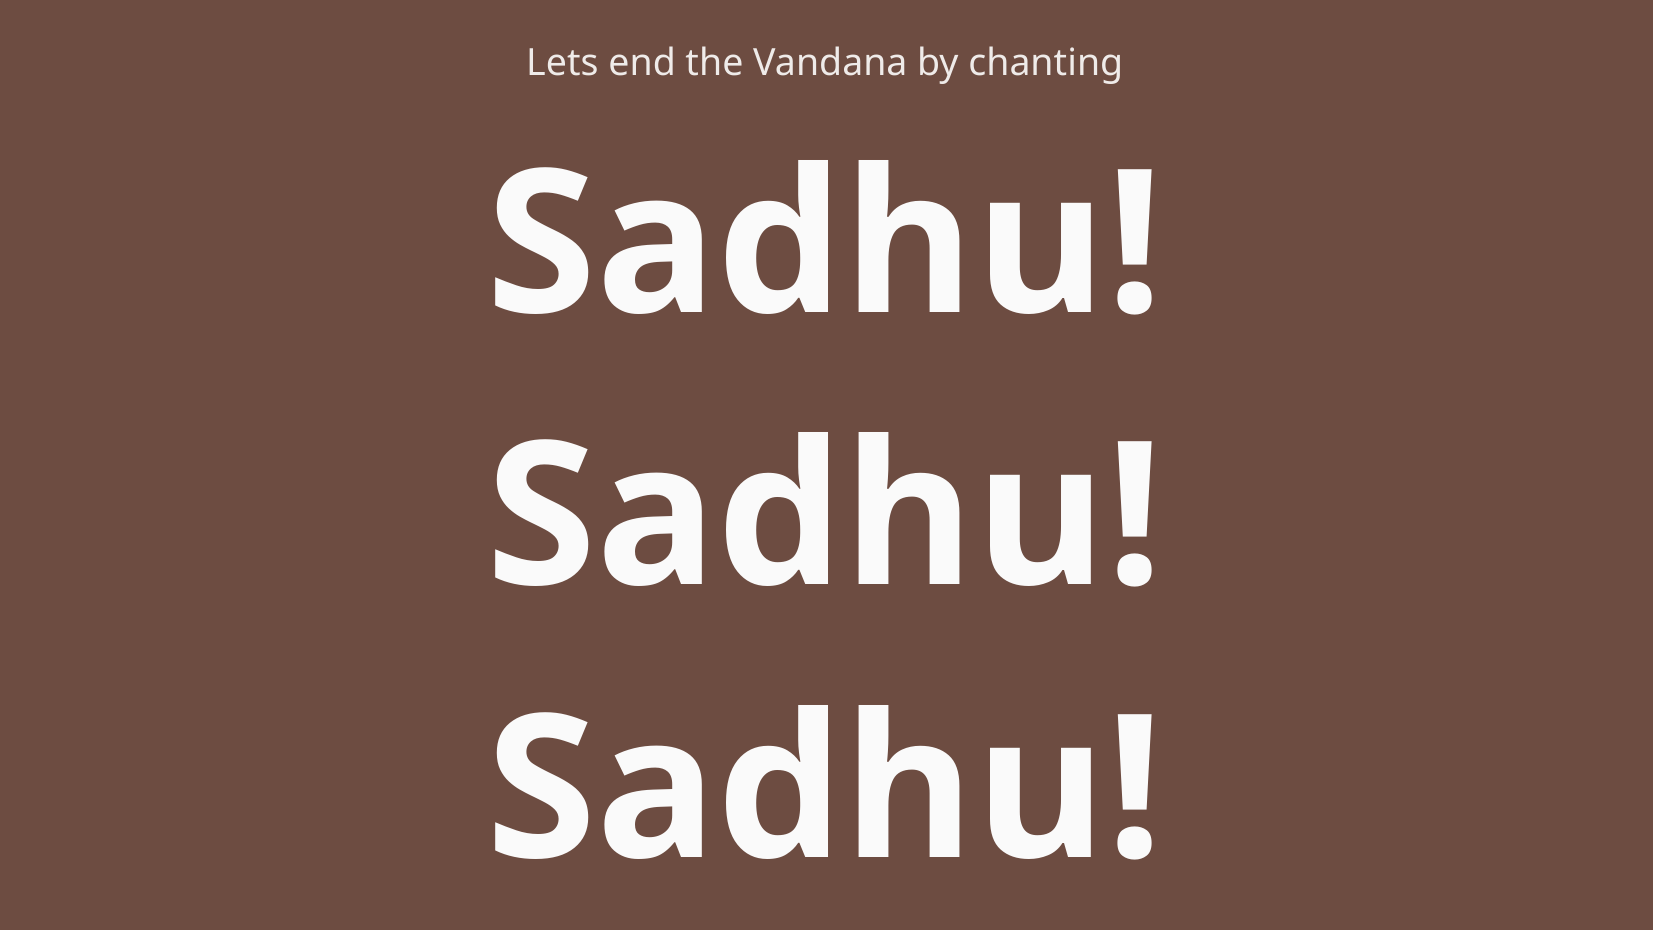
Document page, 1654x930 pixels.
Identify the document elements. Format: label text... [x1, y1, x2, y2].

subtitle Sadhu! Sadhu! Sadhu! [0, 98, 1653, 930]
text_box Lets end the Vandana by chanting [3, 27, 1653, 88]
